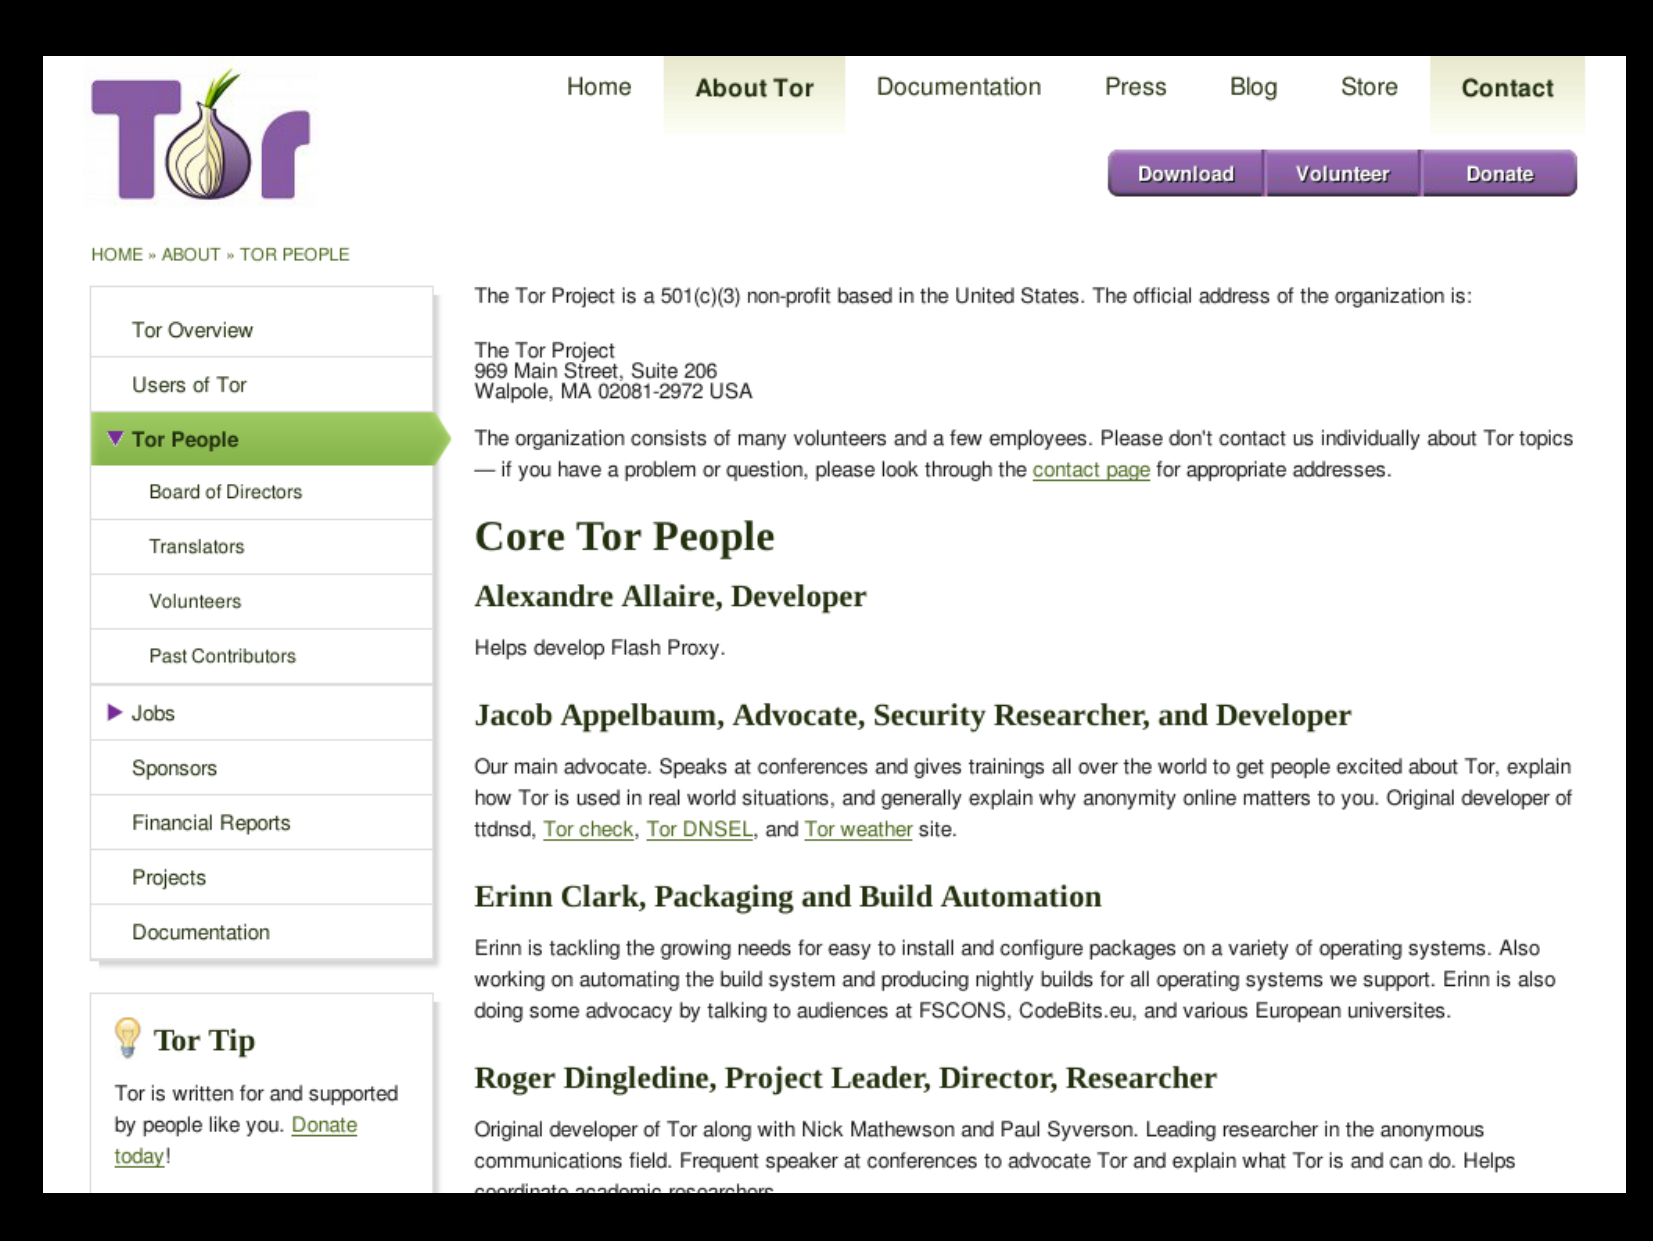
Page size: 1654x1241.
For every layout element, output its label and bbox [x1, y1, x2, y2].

picture [43, 56, 1626, 1193]
